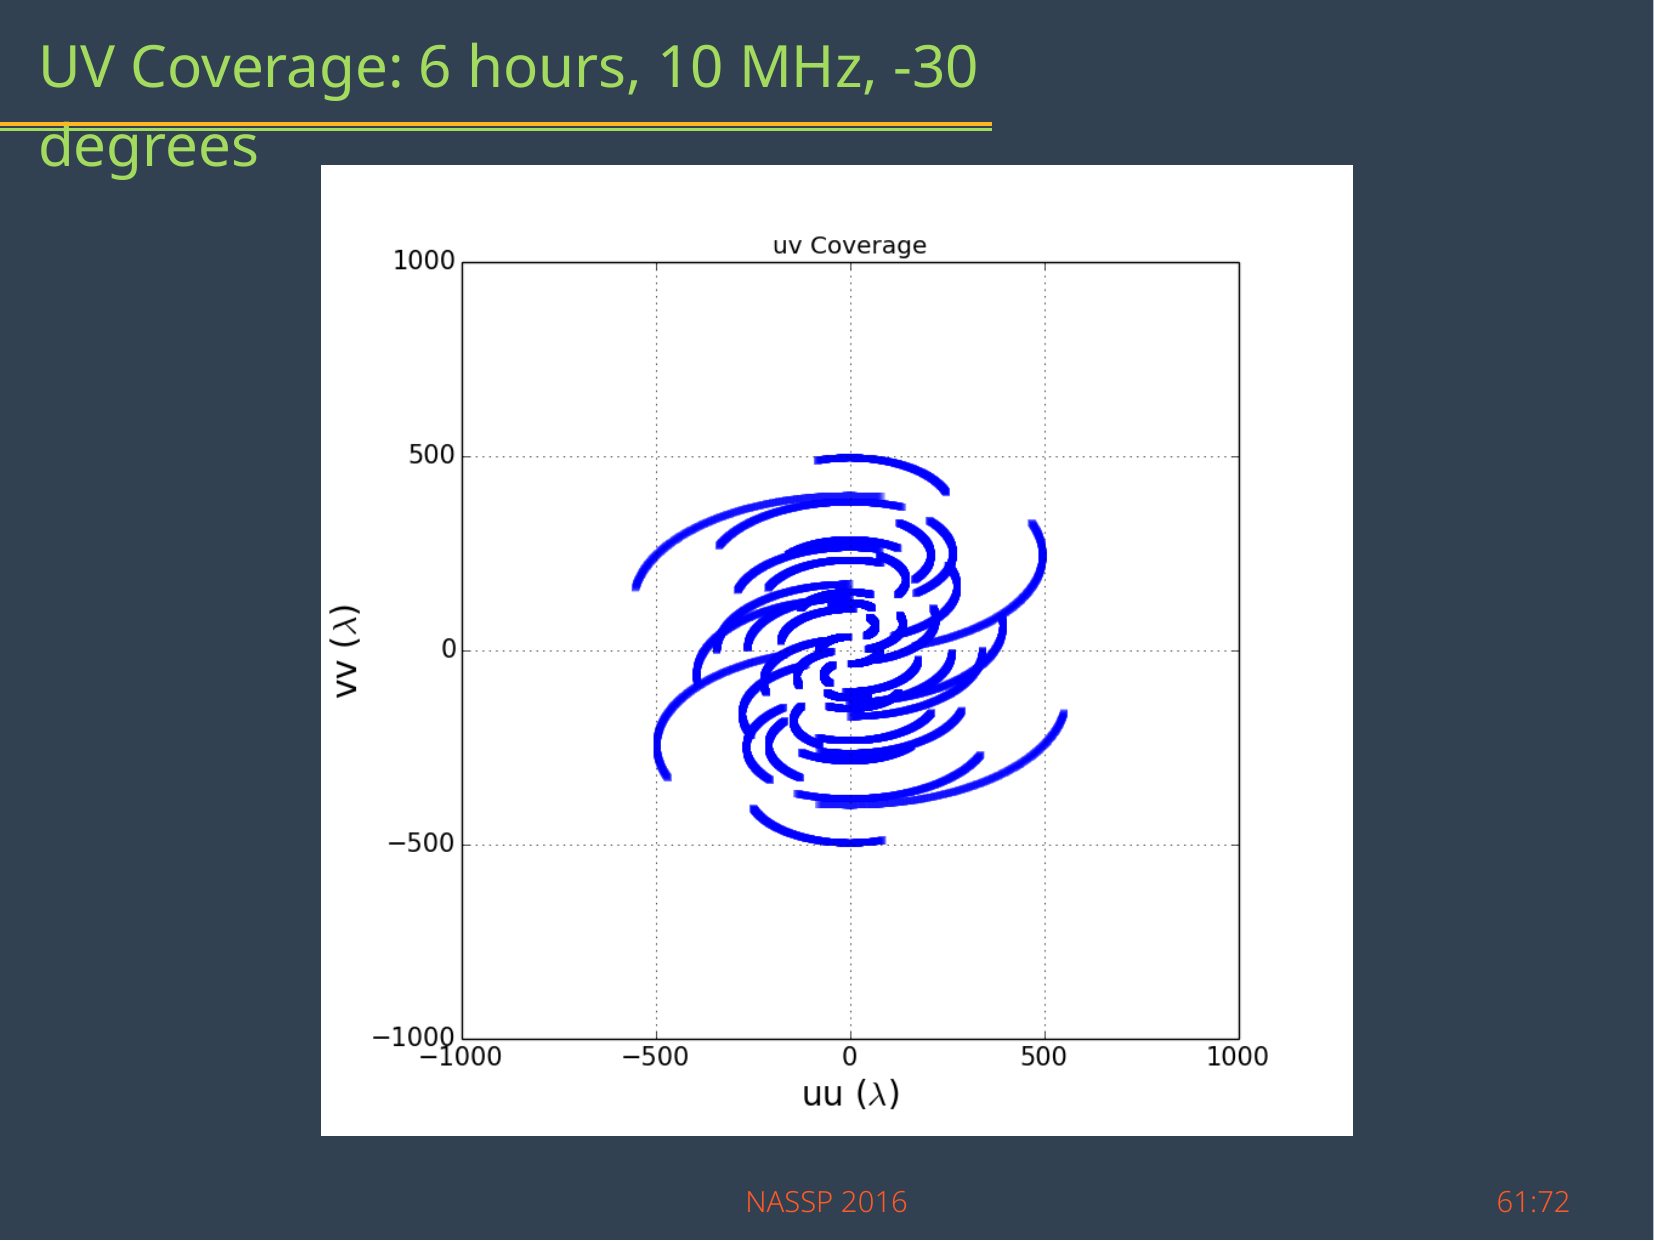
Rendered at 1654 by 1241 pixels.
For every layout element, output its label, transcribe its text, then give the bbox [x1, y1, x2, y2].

text_box UV Coverage: 6 hours, 10 MHz, -30 degrees [23, 17, 1182, 103]
picture [321, 165, 1353, 1136]
